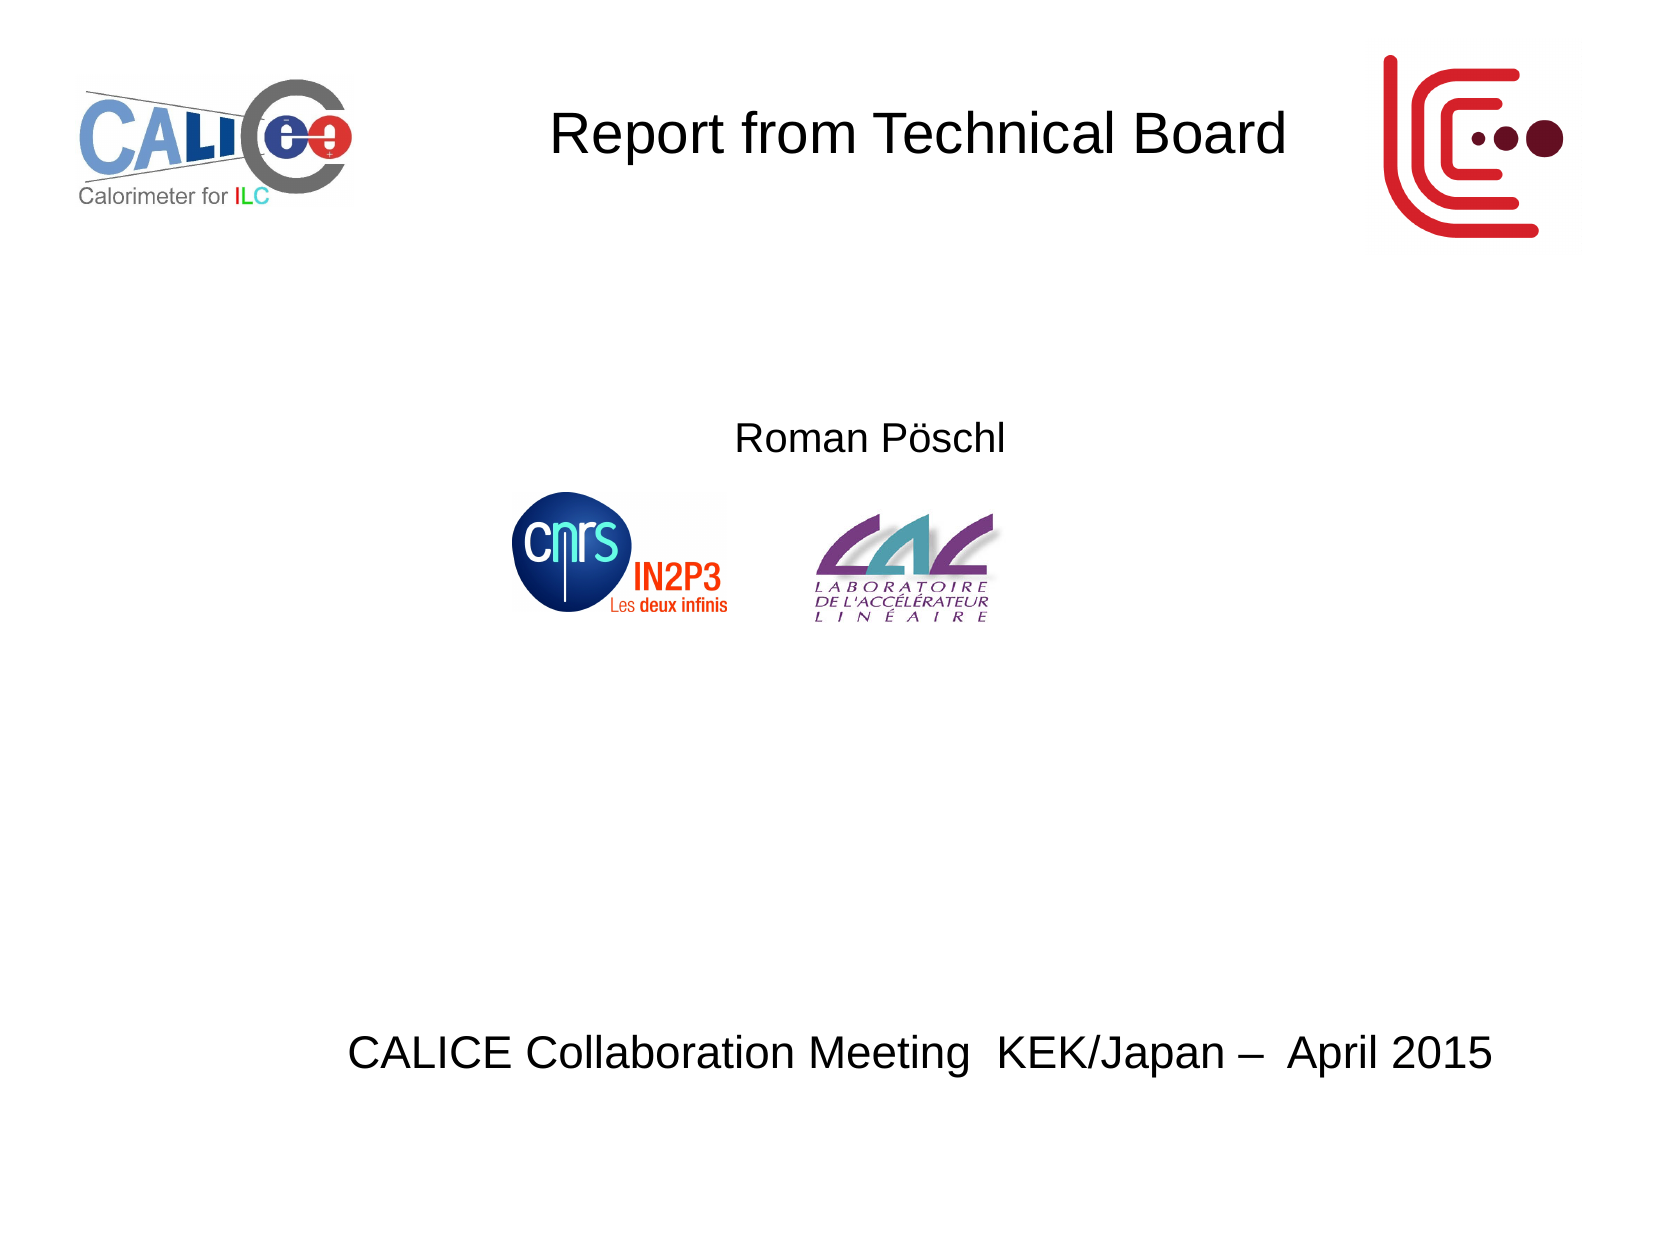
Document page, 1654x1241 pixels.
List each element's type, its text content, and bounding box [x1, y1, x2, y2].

picture [512, 492, 727, 612]
picture [810, 509, 1006, 625]
text_box CALICE Collaboration Meeting KEK/Japan – April 2015 [297, 1016, 1299, 1110]
picture [1365, 38, 1582, 256]
text_box Report from Technical Board [468, 89, 1153, 222]
picture [75, 74, 354, 207]
text_box Roman Pöschl [537, 405, 826, 464]
